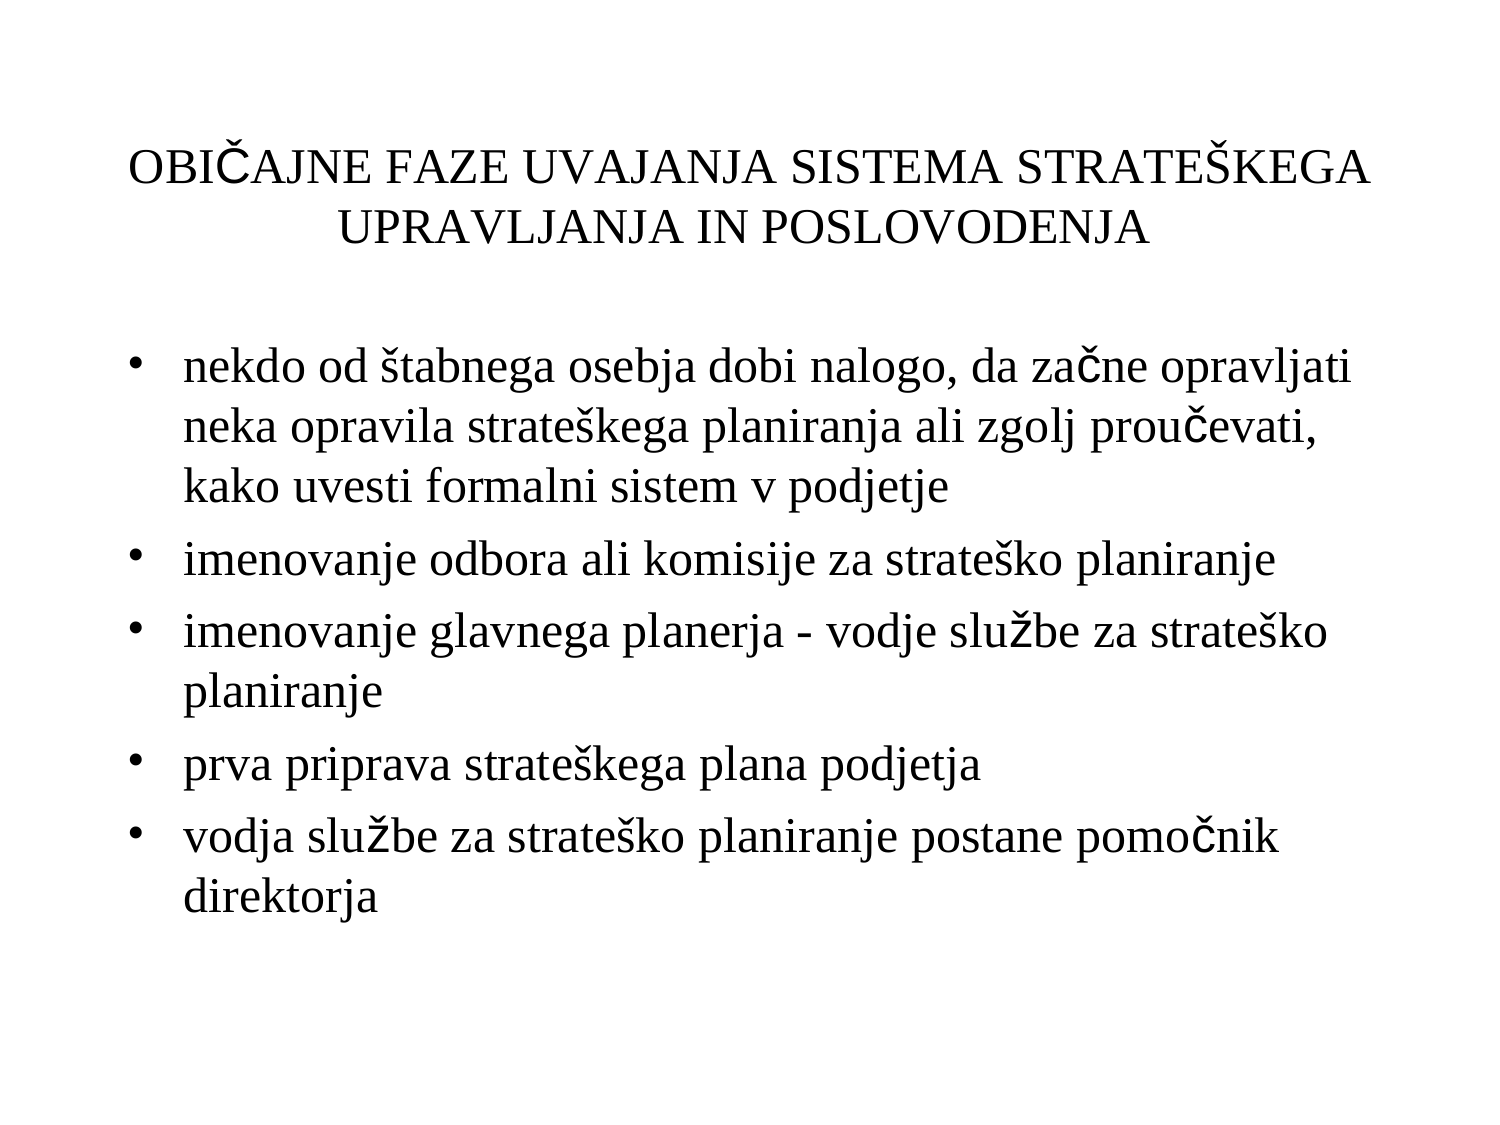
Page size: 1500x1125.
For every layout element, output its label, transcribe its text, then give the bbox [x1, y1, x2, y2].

title OBIČAJNE FAZE UVAJANJA SISTEMA STRATEŠKEGA UPRAVLJANJA IN POSLOVODENJA [112, 99, 1388, 288]
list nekdo od štabnega osebja dobi nalogo, da začne opravljati neka opravila strateškega planiranja ali zgolj proučevati, kako uvesti formalni sistem v podjetje imenovanje odbora ali komisije za strateško planiranje imenovanje glavnega planerja - vodje službe za strateško planiranje prva priprava strateškega plana podjetja vodja službe za strateško planiranje postane pomočnik direktorja [112, 324, 1388, 1001]
